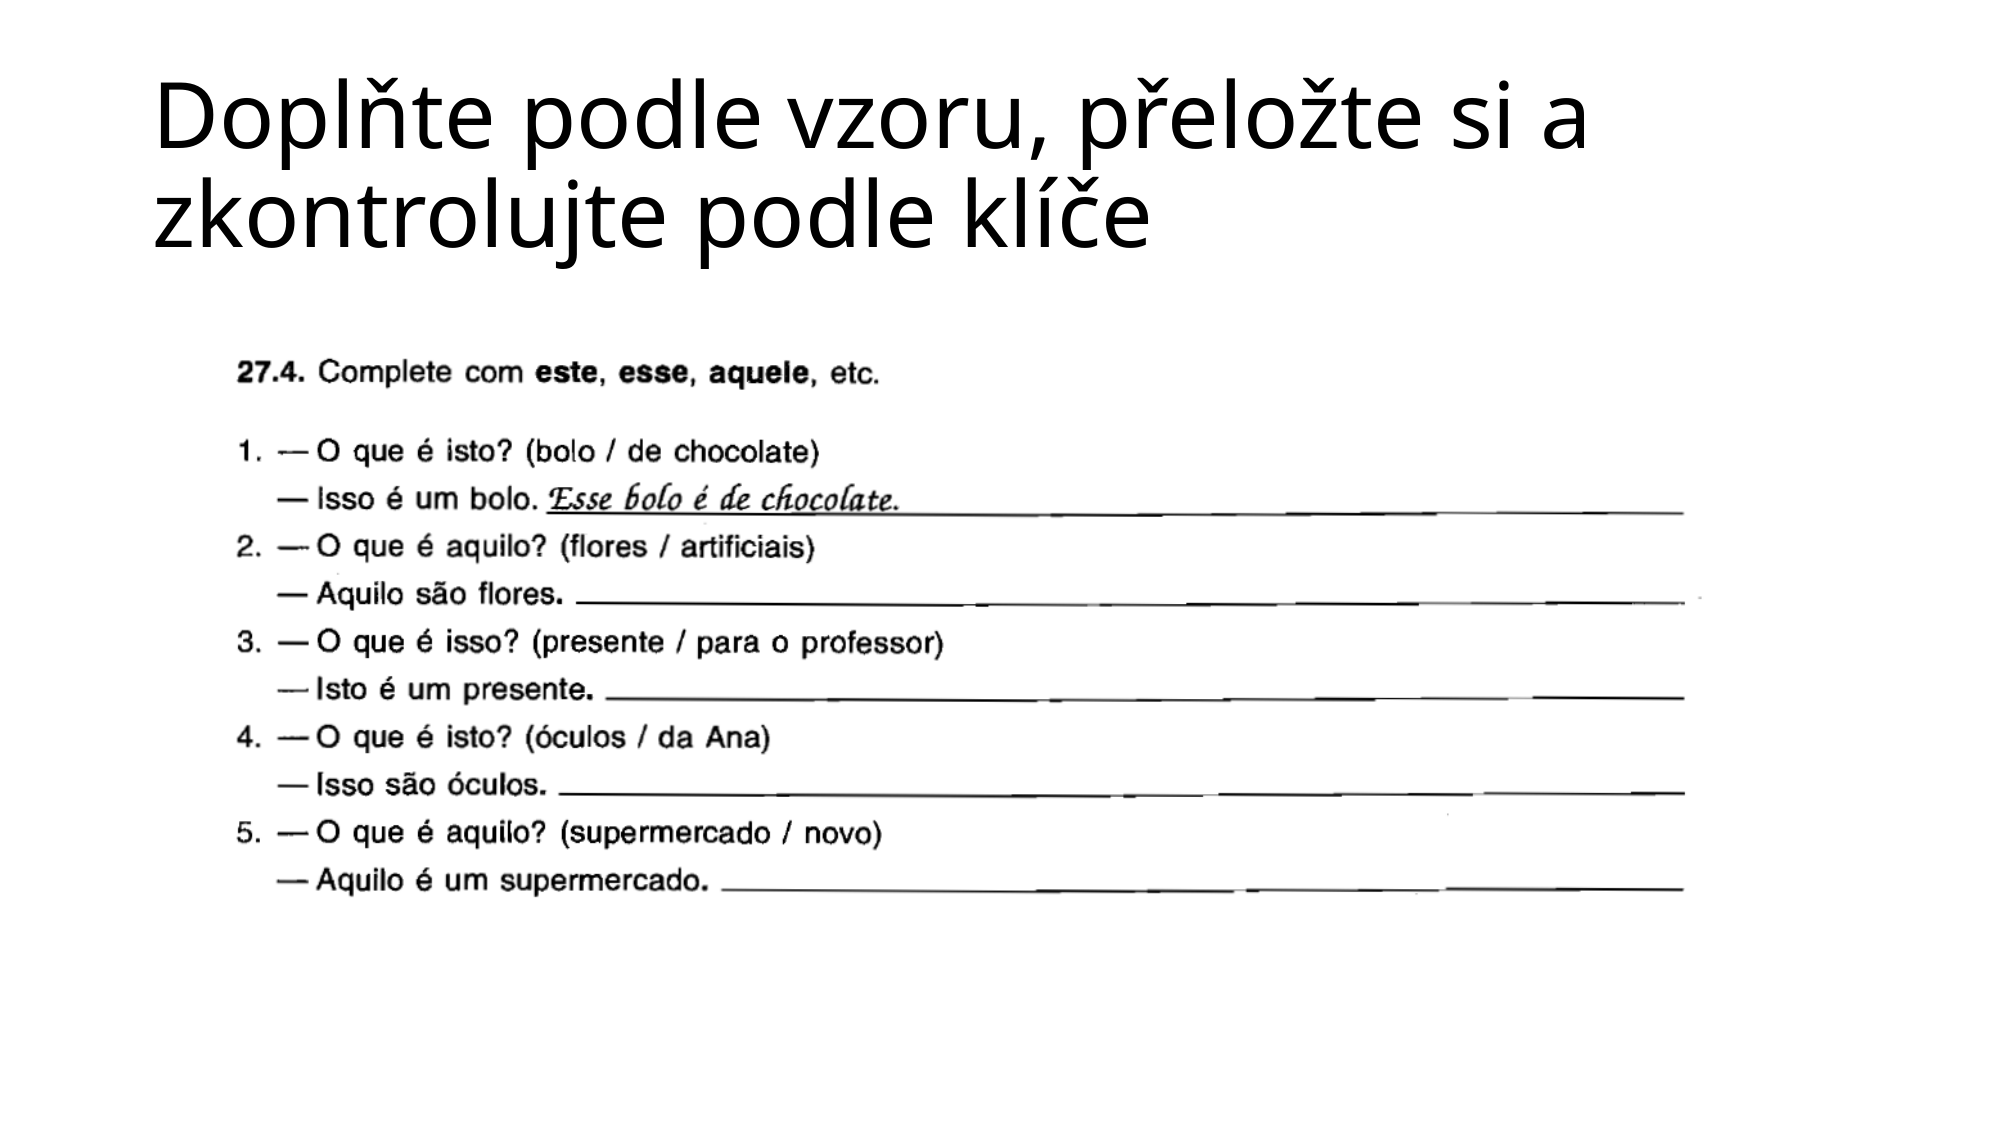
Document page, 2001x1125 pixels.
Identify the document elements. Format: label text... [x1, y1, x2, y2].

picture [206, 323, 1765, 927]
title Doplňte podle vzoru, přeložte si a zkontrolujte podle klíče [137, 59, 1863, 278]
